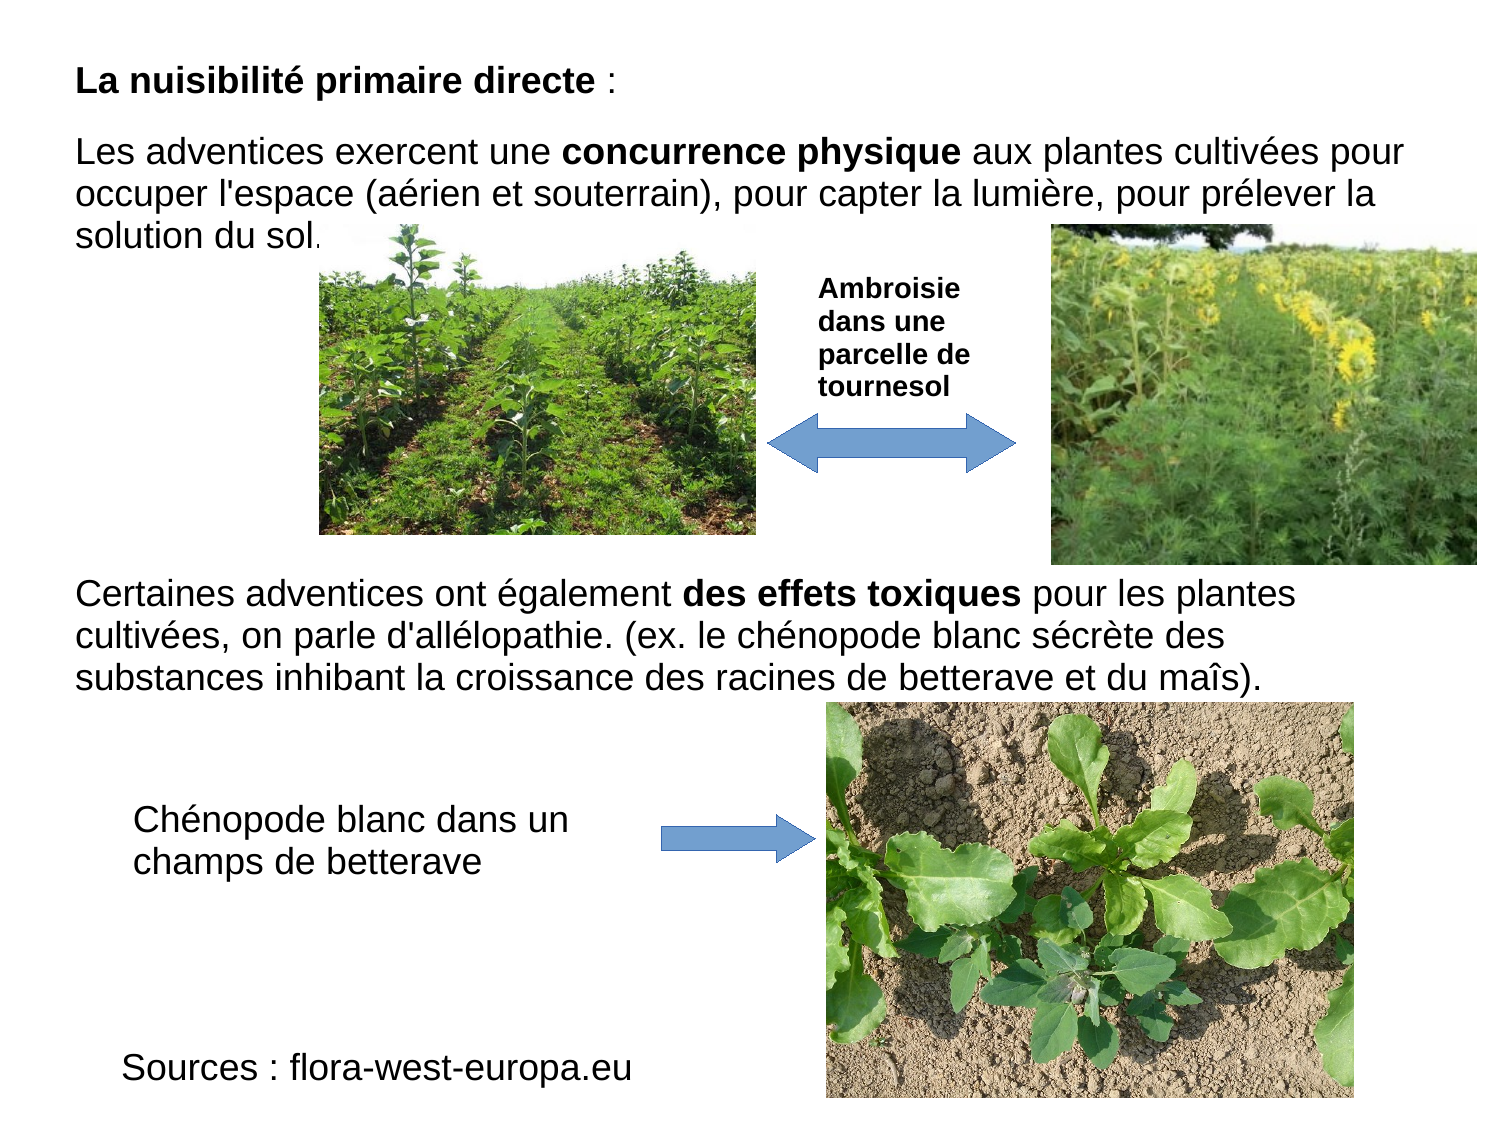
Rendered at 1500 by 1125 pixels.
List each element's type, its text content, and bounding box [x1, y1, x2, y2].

text_box [661, 814, 816, 863]
text_box Chénopode blanc dans un champs de betterave [118, 791, 697, 891]
text_box [767, 413, 1016, 473]
text_box Sources : flora-west-europa.eu [106, 1039, 745, 1097]
picture [826, 702, 1354, 1098]
picture [319, 224, 756, 535]
text_box Ambroisie dans une parcelle de tournesol [803, 264, 1004, 414]
picture [1051, 224, 1477, 565]
list La nuisibilité primaire directe : Les adventices exercent une concurrence physique aux plantes cultivées pour occuper l'espace (aérien et souterrain), pour capter la lumière, pour prélever la solution du sol. Certaines adventices ont également des effets toxiques pour les plantes cultivées, on parle d'allélopathie. (ex. le chénopode blanc sécrète des substances inhibant la croissance des racines de betterave et du maîs). [75, 59, 1425, 916]
